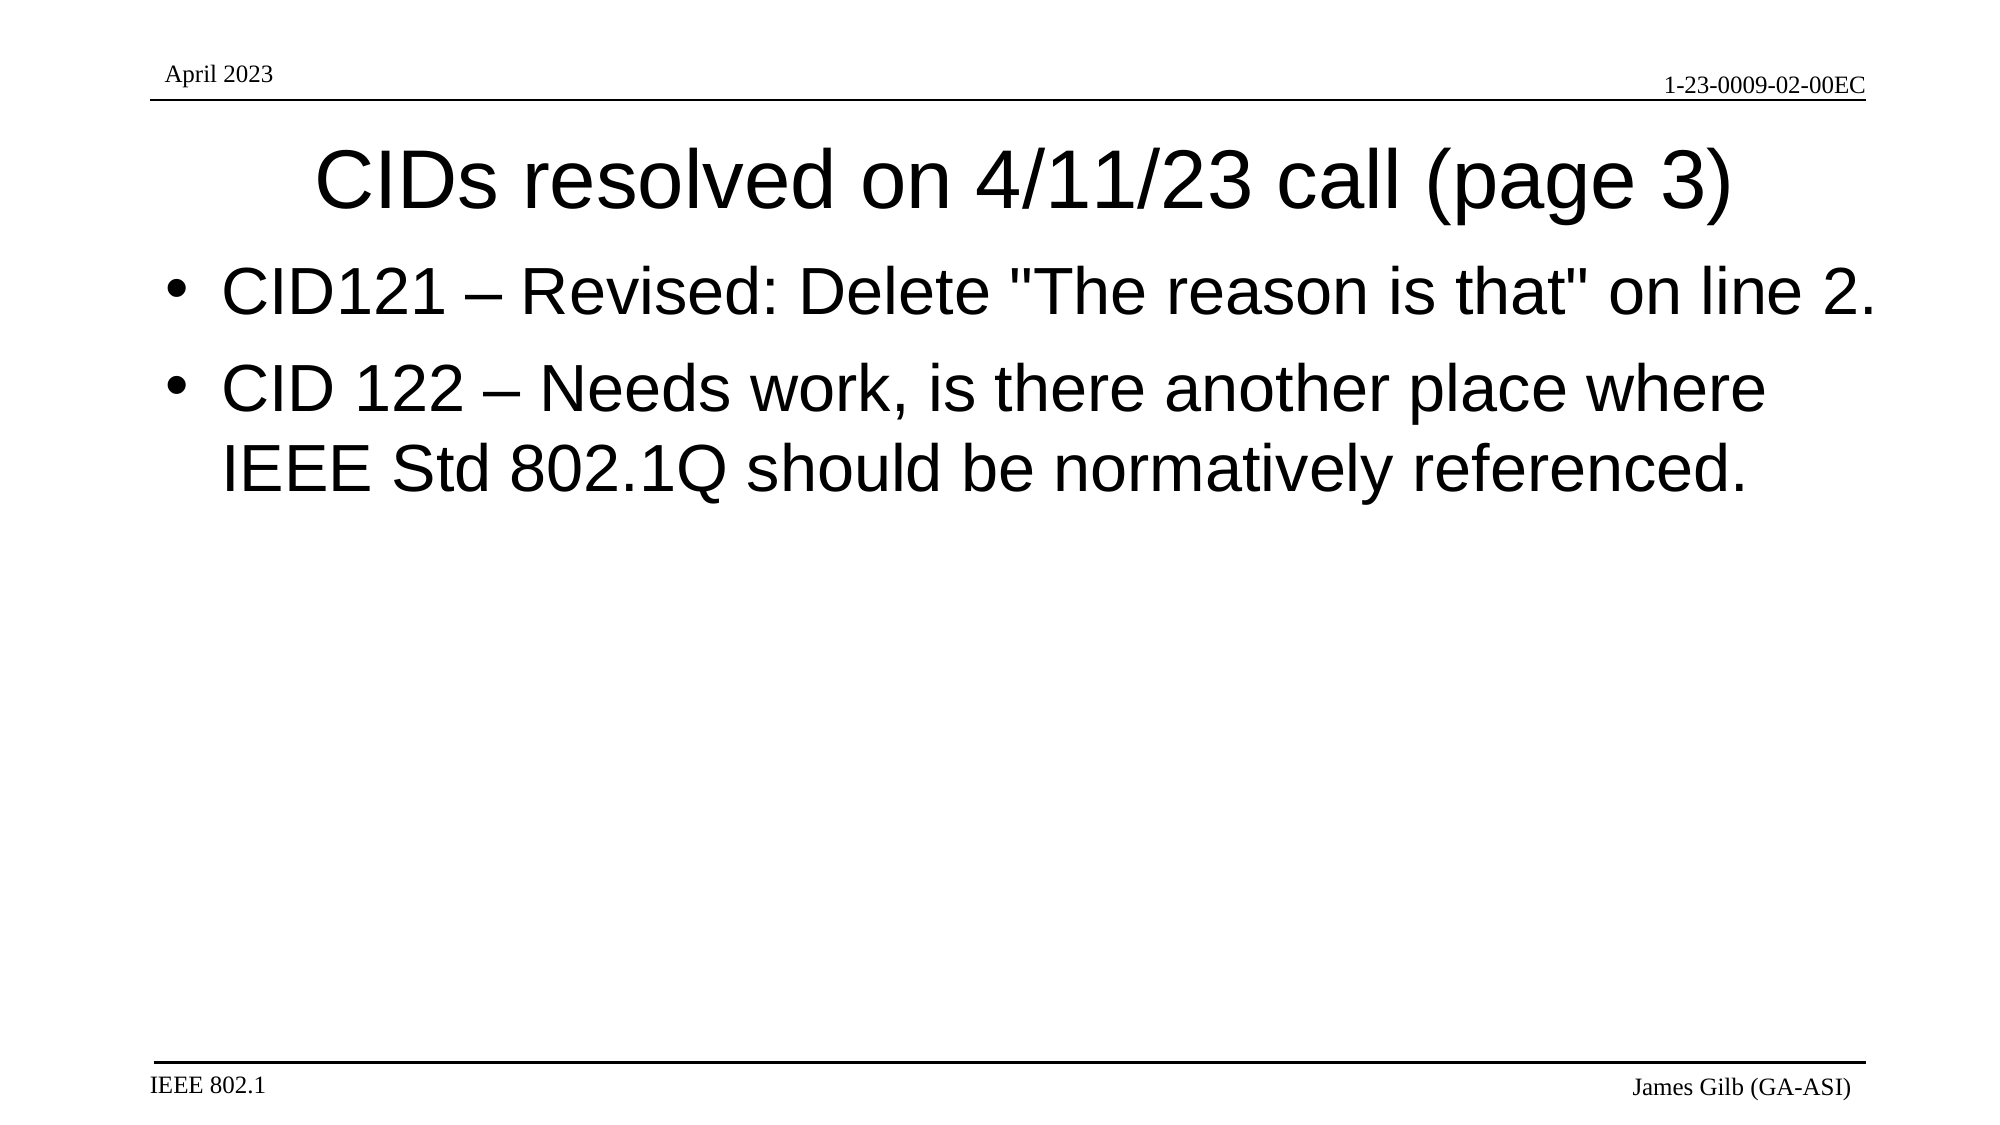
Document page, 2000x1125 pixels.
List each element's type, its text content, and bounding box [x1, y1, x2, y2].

title CIDs resolved on 4/11/23 call (page 3) [149, 112, 1900, 238]
list CID121 – Revised: Delete "The reason is that" on line 2. CID 122 – Needs work, is there another place where IEEE Std 802.1Q should be normatively referenced. [150, 239, 1900, 1051]
